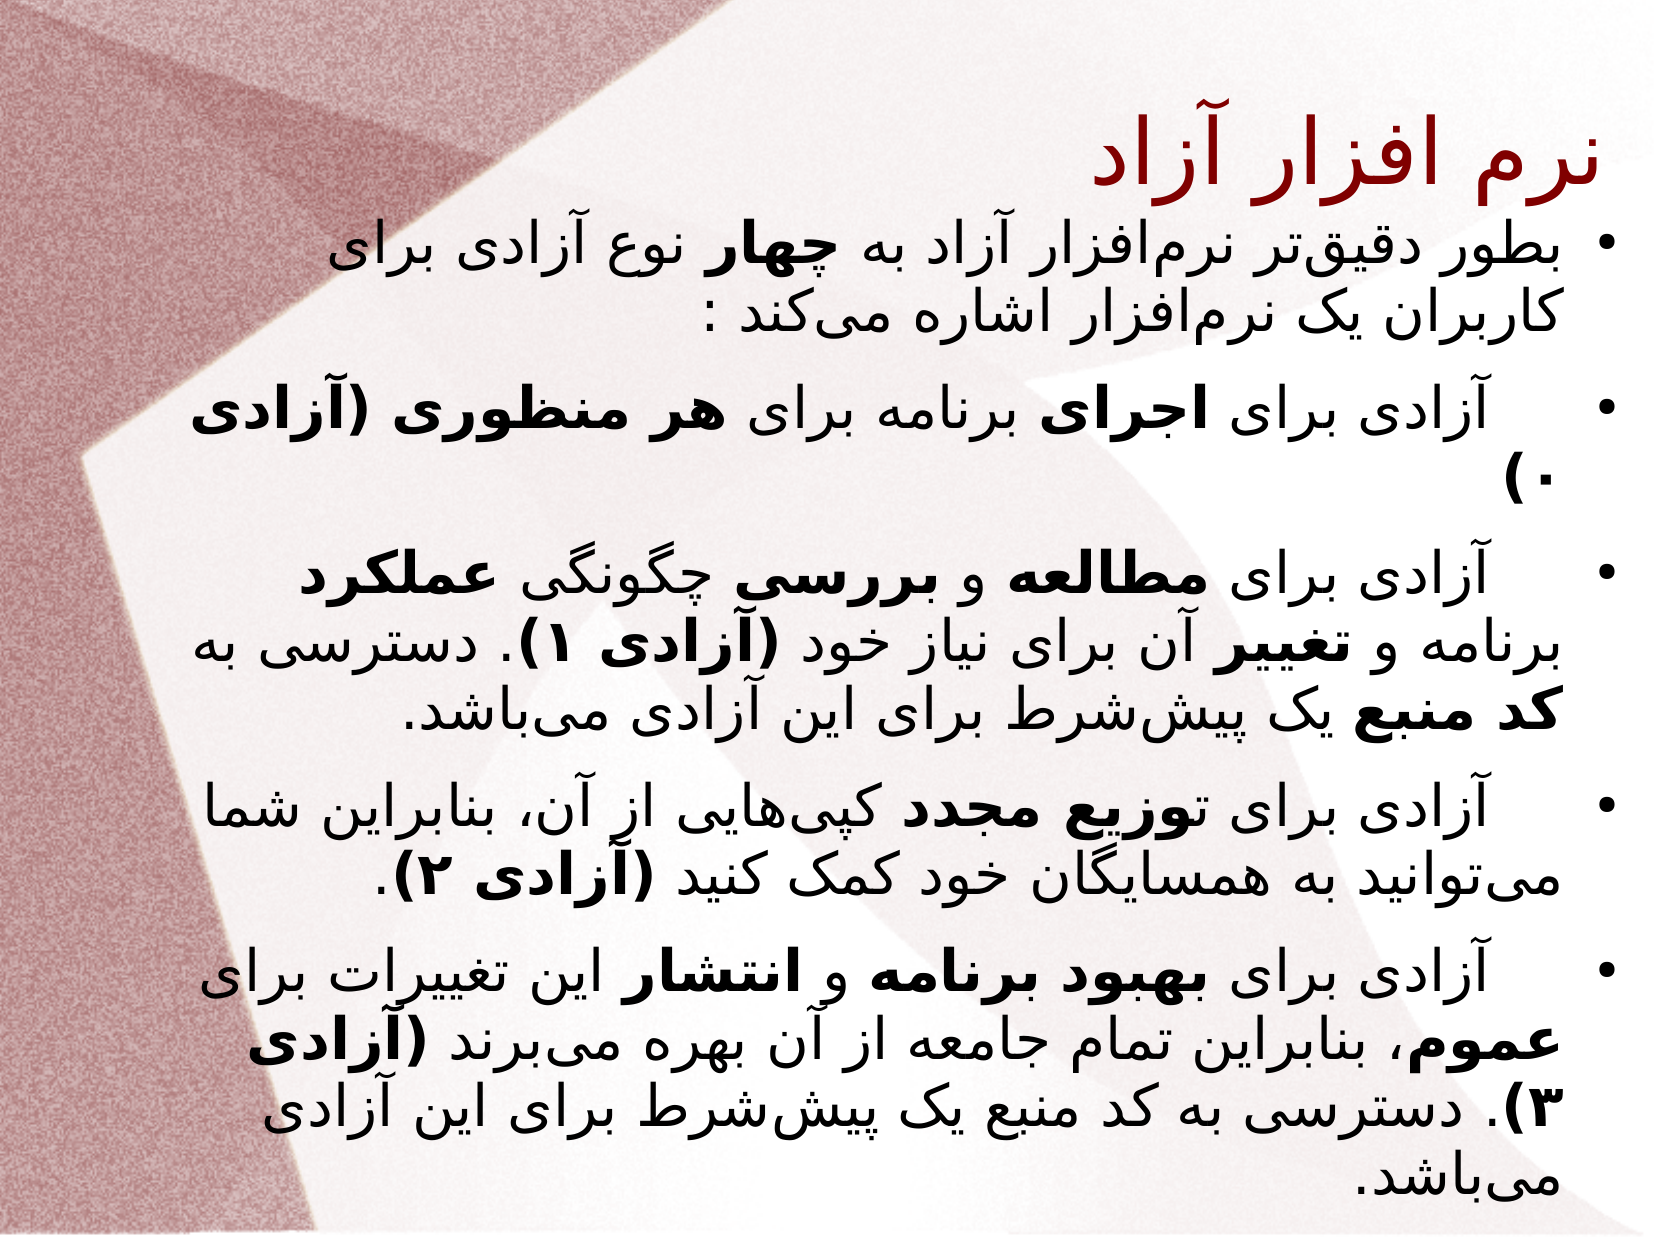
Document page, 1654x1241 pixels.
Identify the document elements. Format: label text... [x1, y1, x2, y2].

title نرم افزار آزاد [596, 49, 1607, 210]
list بطور دقیق‌تر نرم‌افزار آزاد به چهار نوع آزادی برای کاربران یک نرم‌افزار اشاره می‌کند : آزادی برای اجرای برنامه برای هر منظوری (آزادی ۰) آزادی برای مطالعه و بررسی چگونگی عملکرد برنامه و تغییر آن برای نیاز خود (آزادی ۱). دسترسی به کد منبع یک پیش‌شرط برای این آزادی می‌باشد. آزادی برای توزیع مجدد کپی‌هایی از آن، بنابراین شما می‌توانید به همسایگان خود کمک کنید (آزادی ۲). آزادی برای بهبود برنامه و انتشار این تغییرات برای عموم، بنابراین تمام جامعه از آن بهره می‌برند (آزادی ۳). دسترسی به کد منبع یک پیش‌شرط برای این آزادی می‌باشد. [146, 210, 1636, 1241]
picture [0, 0, 1654, 1241]
